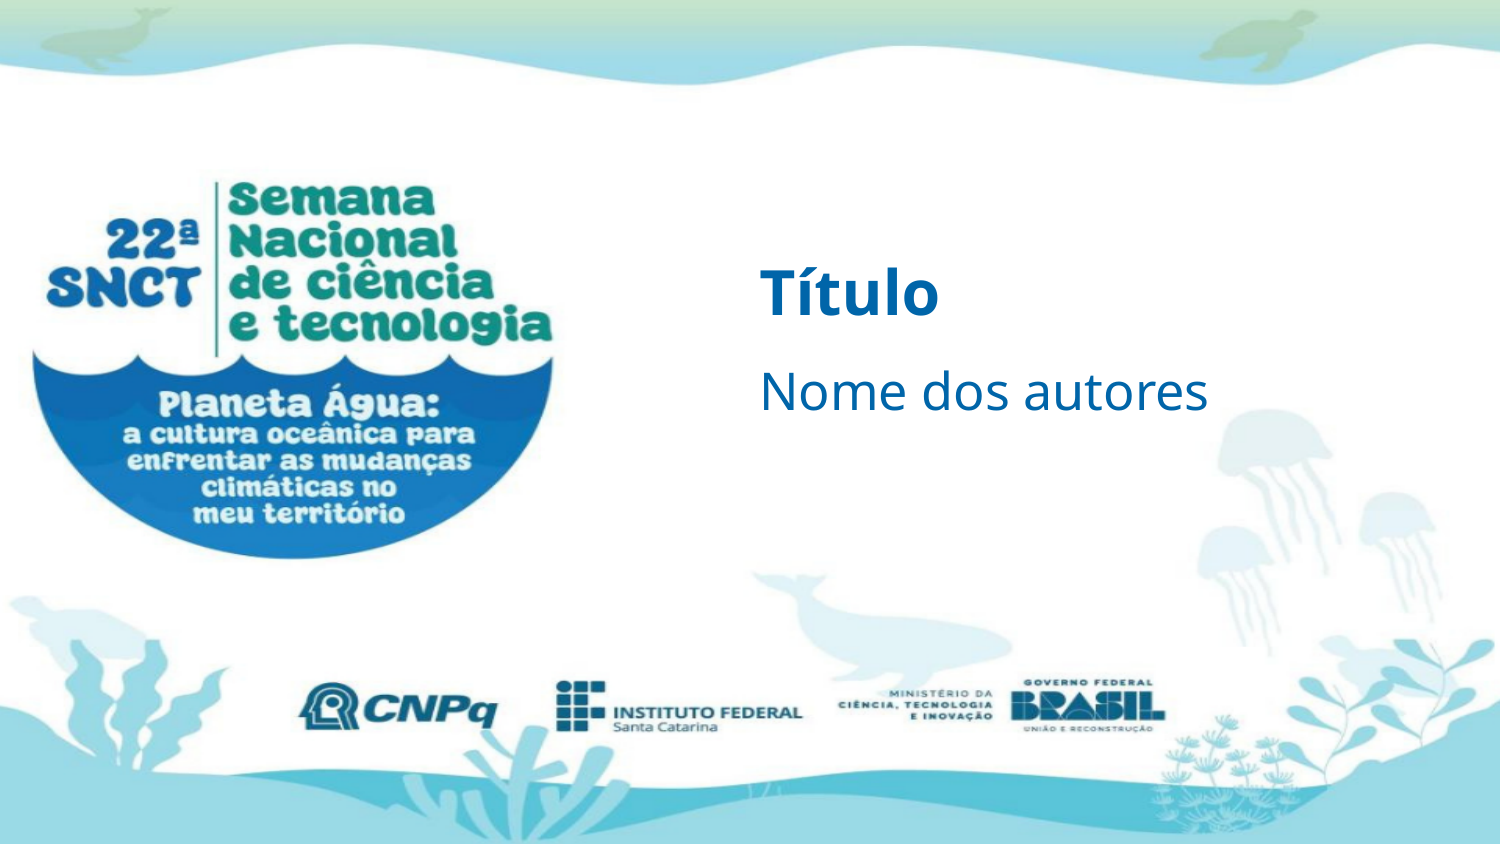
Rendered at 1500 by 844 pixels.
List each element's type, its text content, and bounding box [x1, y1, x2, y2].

text_box Nome dos autores [744, 343, 1488, 437]
picture [0, 0, 1500, 844]
text_box Título [744, 237, 1488, 343]
